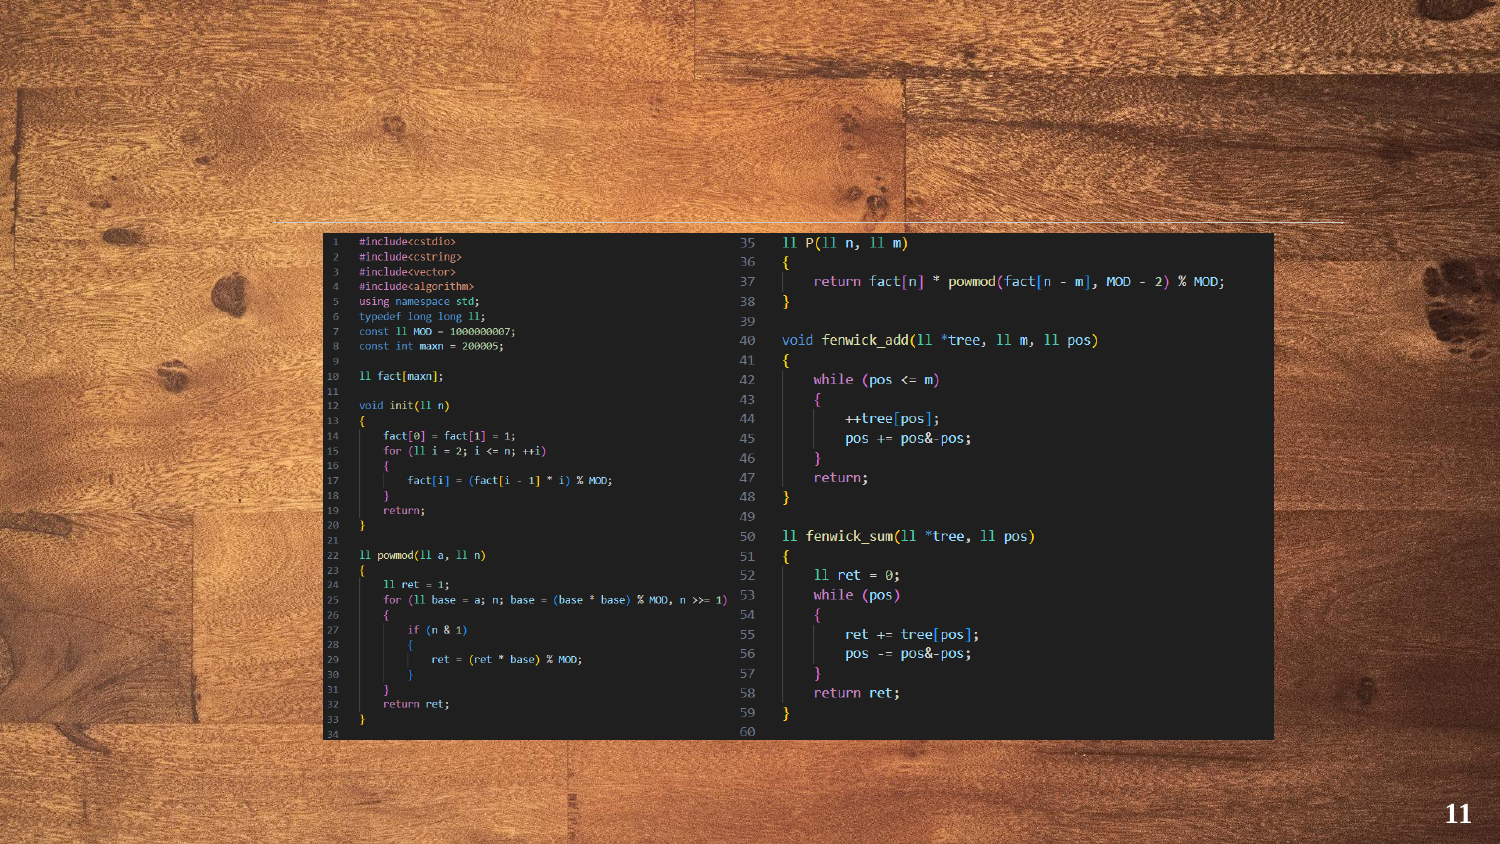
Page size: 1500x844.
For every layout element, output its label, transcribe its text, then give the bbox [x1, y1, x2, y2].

picture [323, 233, 1274, 740]
title 範例程式 [255, 117, 1341, 233]
slide_number 10 [1429, 779, 1500, 844]
